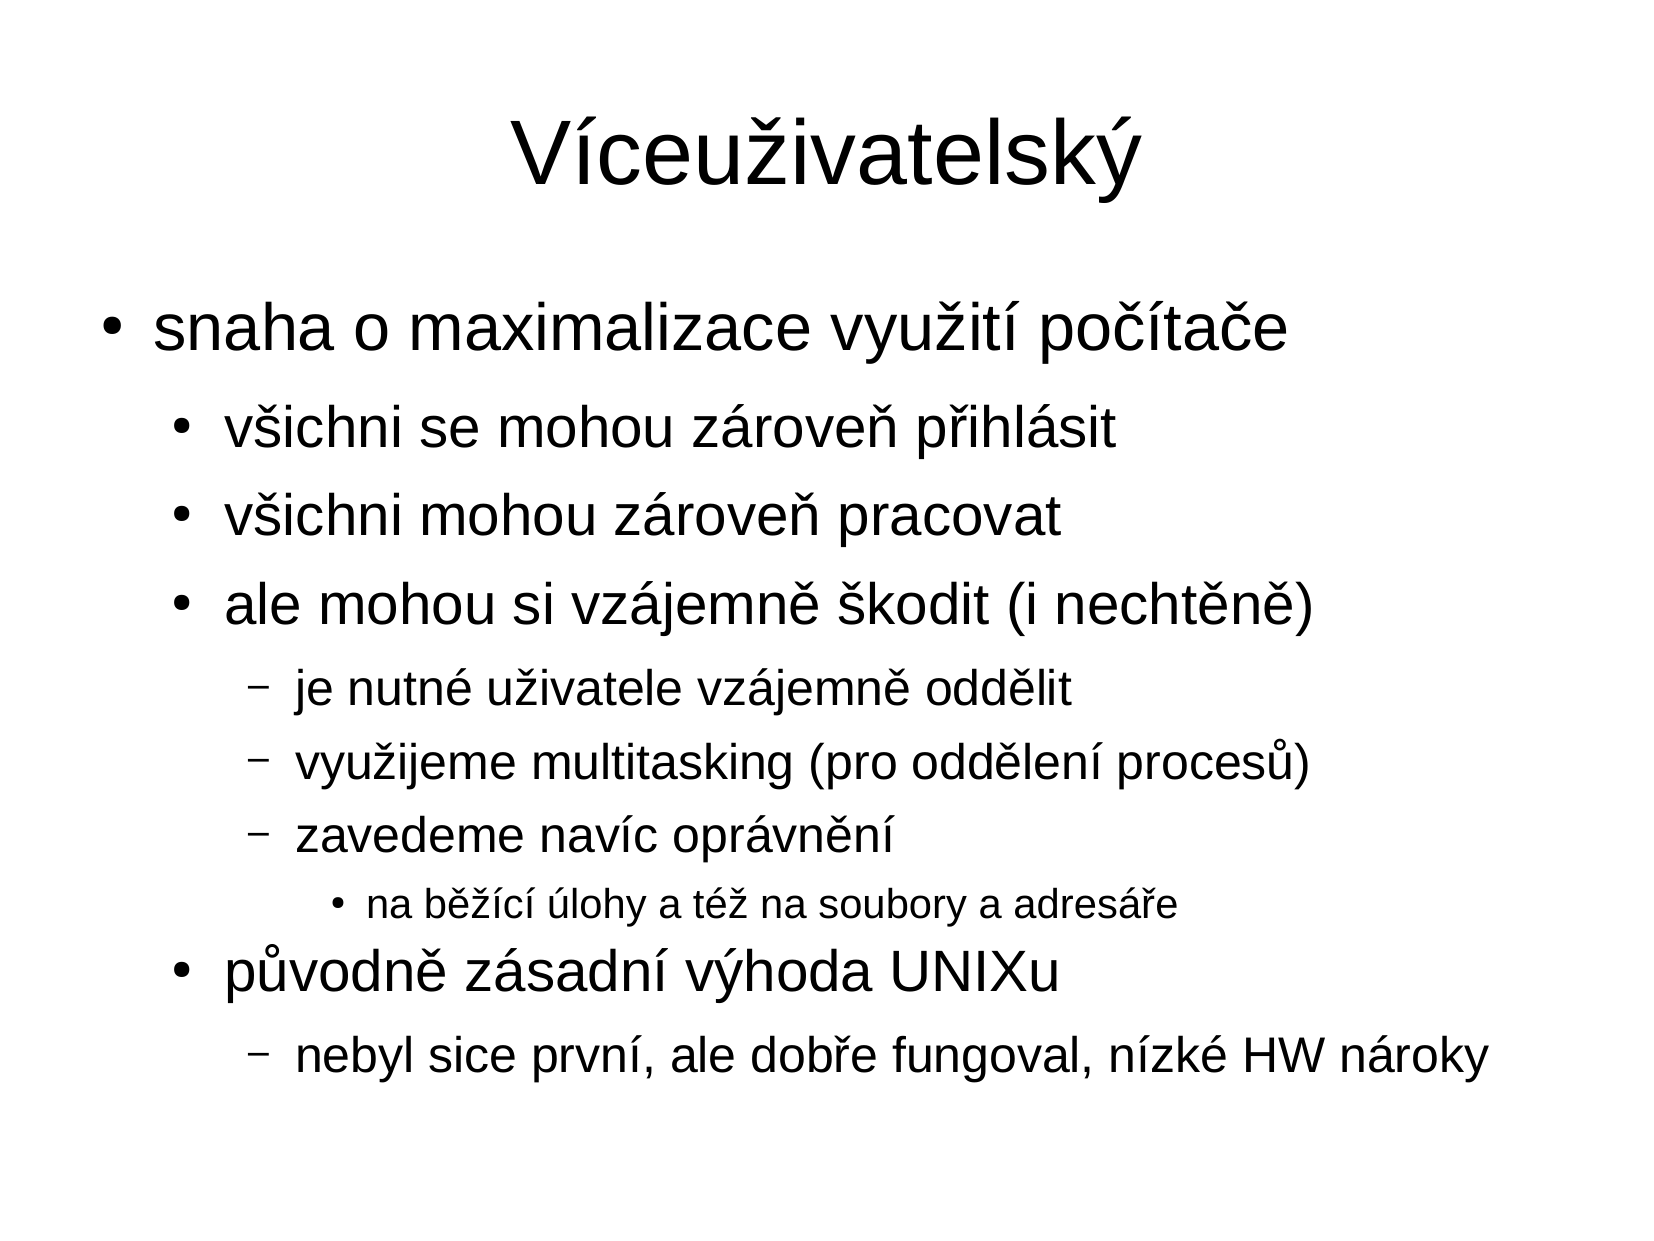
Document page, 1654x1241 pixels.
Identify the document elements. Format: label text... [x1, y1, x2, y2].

title Víceuživatelský [82, 56, 1571, 250]
list snaha o maximalizace využití počítače všichni se mohou zároveň přihlásit všichni mohou zároveň pracovat ale mohou si vzájemně škodit (i nechtěně) je nutné uživatele vzájemně oddělit využijeme multitasking (pro oddělení procesů) zavedeme navíc oprávnění na běžící úlohy a též na soubory a adresáře původně zásadní výhoda UNIXu nebyl sice první, ale dobře fungoval, nízké HW nároky [82, 290, 1571, 1094]
